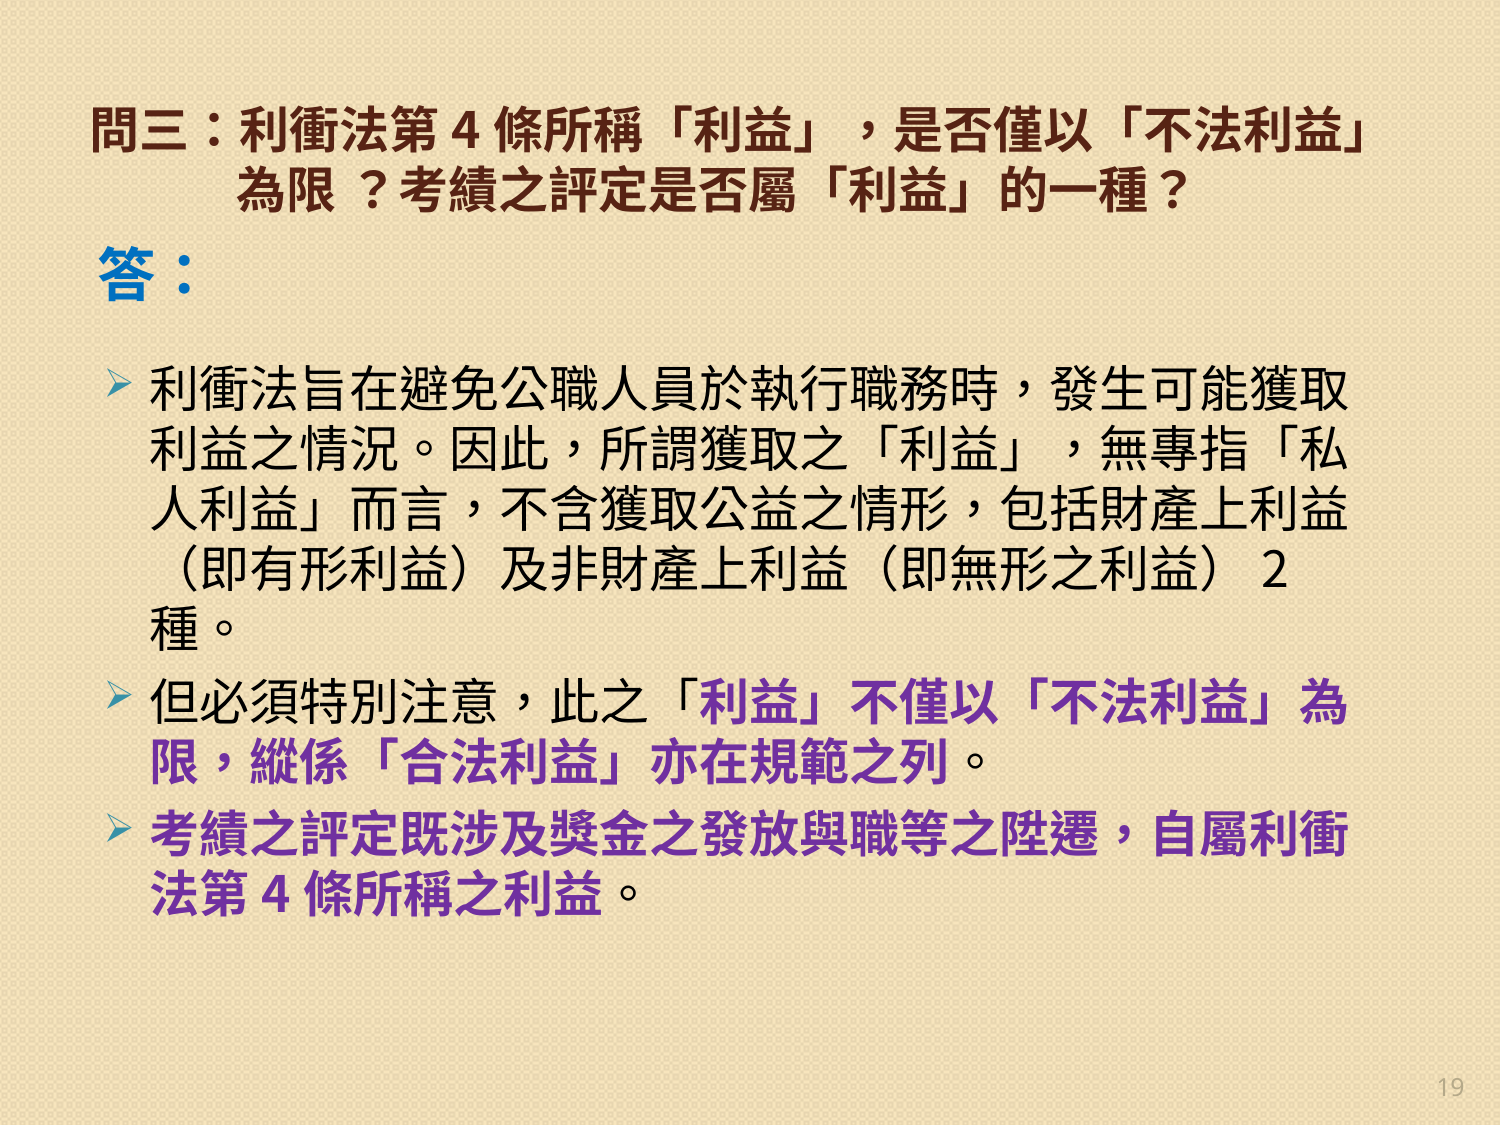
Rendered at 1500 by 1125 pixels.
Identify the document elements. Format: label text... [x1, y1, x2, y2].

slide_number <編號> [1413, 1034, 1488, 1113]
title 問三：利衝法第4條所稱「利益」，是否僅以「不法利益」為限 ？考績之評定是否屬「利益」的一種？ [75, 35, 1418, 227]
list 利衝法旨在避免公職人員於執行職務時，發生可能獲取利益之情況。因此，所謂獲取之「利益」，無專指「私人利益」而言，不含獲取公益之情形，包括財產上利益（即有形利益）及非財產上利益（即無形之利益）2種。 但必須特別注意，此之「利益」不僅以「不法利益」為限，縱係「合法利益」亦在規範之列。 考績之評定既涉及獎金之發放與職等之陞遷，自屬利衝法第4條所稱之利益。 [75, 350, 1413, 1005]
list 答： [75, 230, 700, 346]
picture [0, 0, 1500, 1125]
